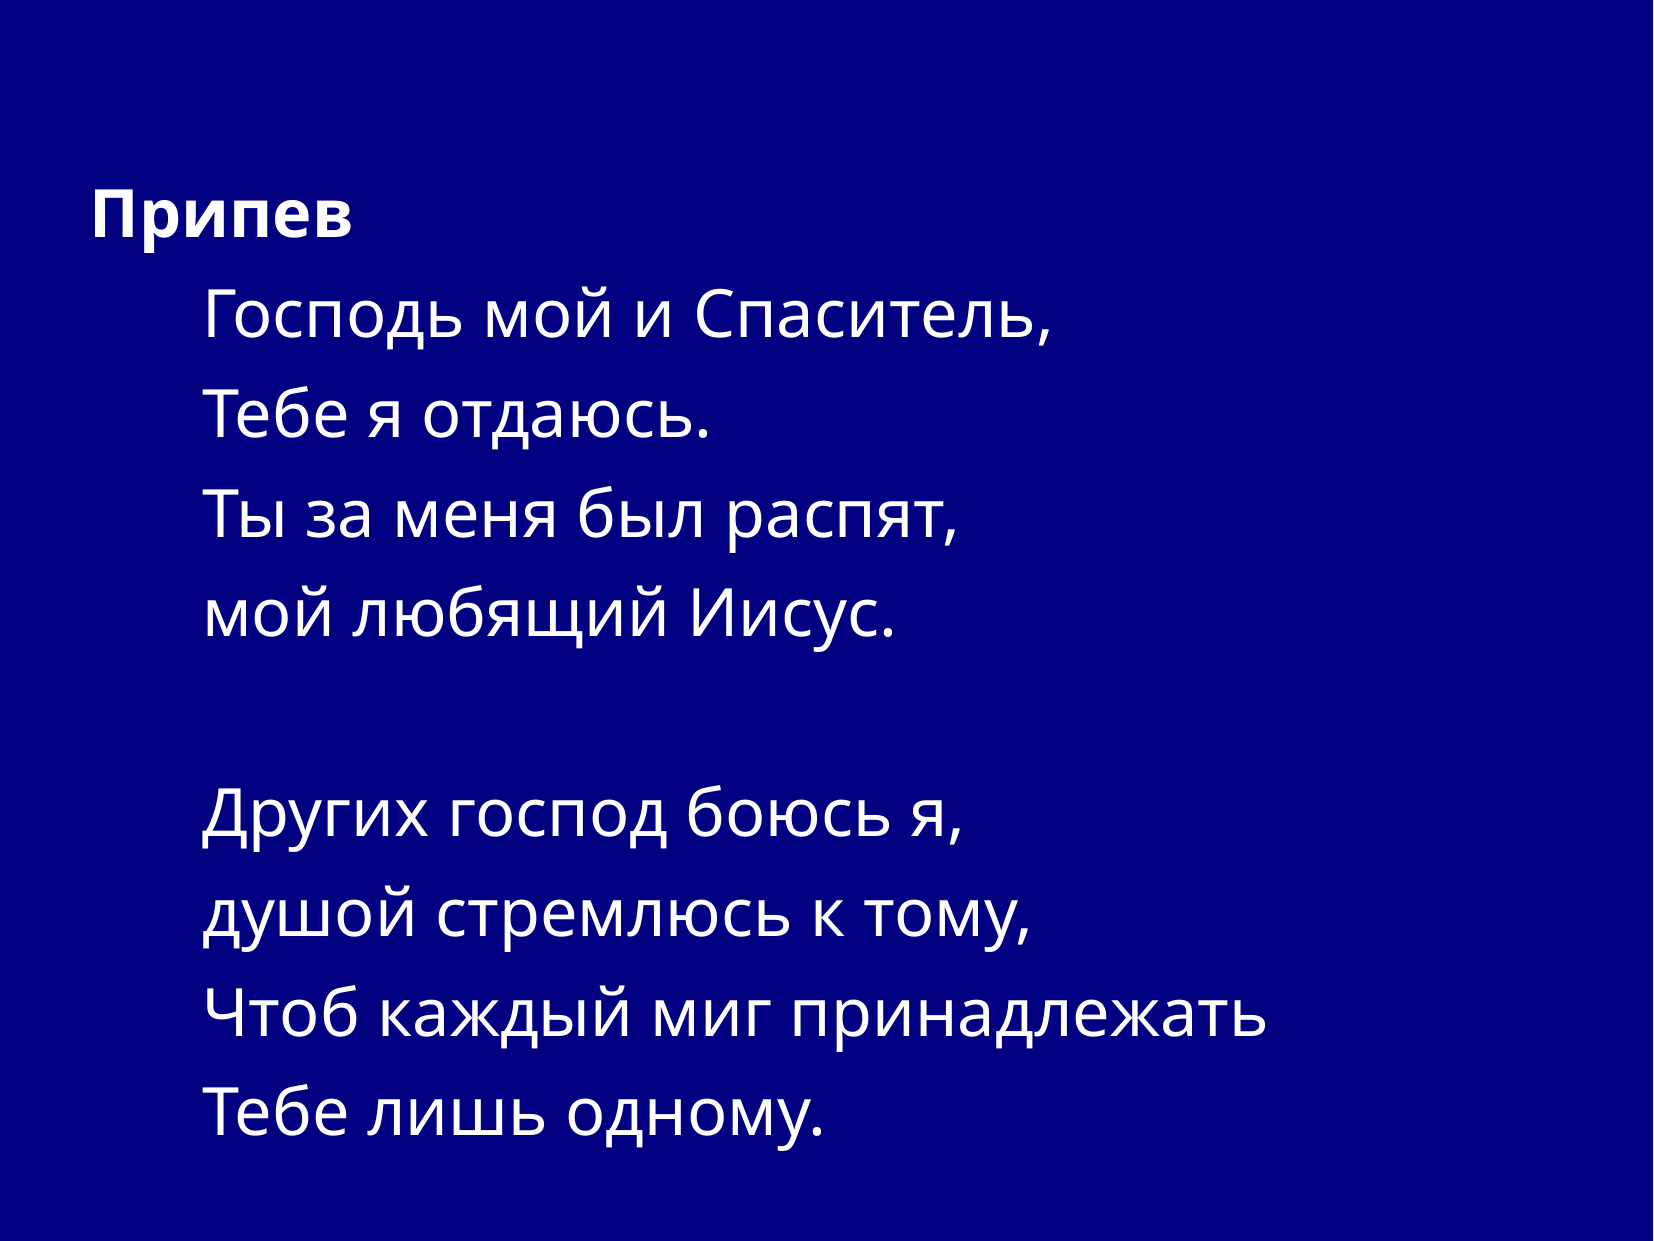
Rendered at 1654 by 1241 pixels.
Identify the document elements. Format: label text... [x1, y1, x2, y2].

text_box Припев Господь мой и Спаситель, Тебе я отдаюсь. Ты за меня был распят, мой любящий Иисус. Других господ боюсь я, душой стремлюсь к тому, Чтоб каждый миг принадлежать Тебе лишь одному. [75, 150, 1576, 1163]
